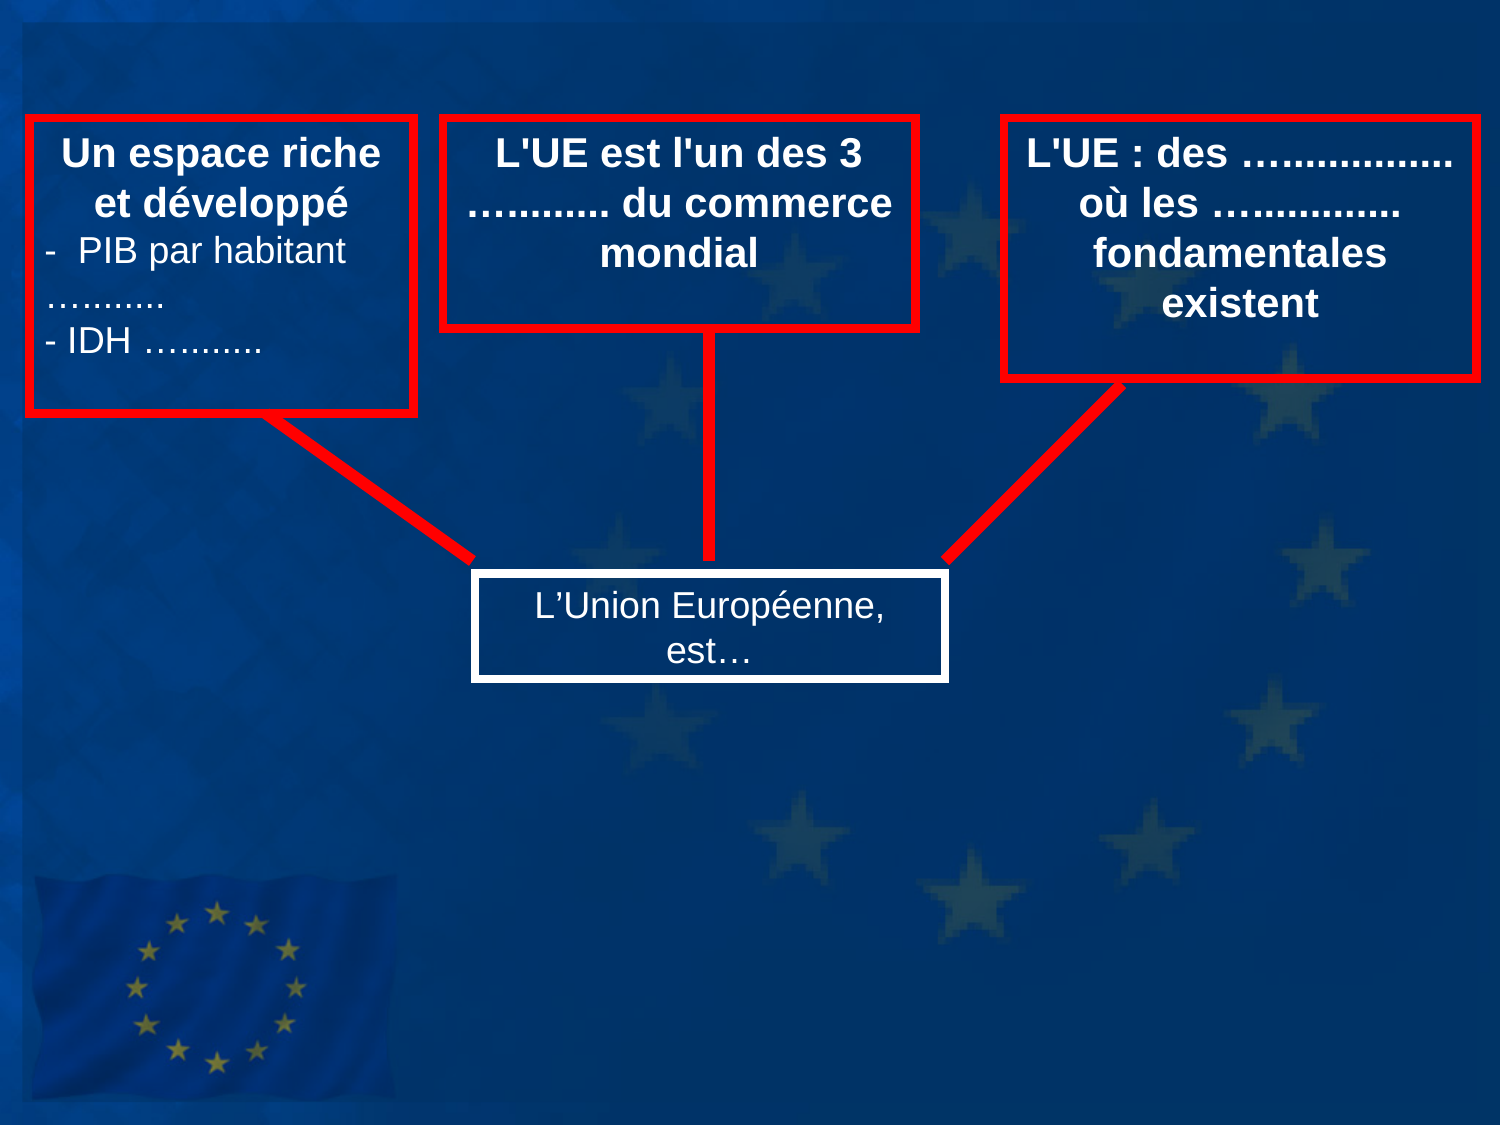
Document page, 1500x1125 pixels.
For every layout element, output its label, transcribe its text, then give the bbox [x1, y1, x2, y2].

text_box Un espace riche et développé - PIB par habitant …........ - IDH …........ [29, 118, 414, 414]
picture [0, 0, 1500, 1125]
text_box L'UE est l'un des 3 …......... du commerce mondial [442, 118, 916, 329]
text_box L’Union Européenne, est… [474, 573, 945, 680]
text_box L'UE : des …............... où les …............. fondamentales existent [1003, 118, 1477, 379]
